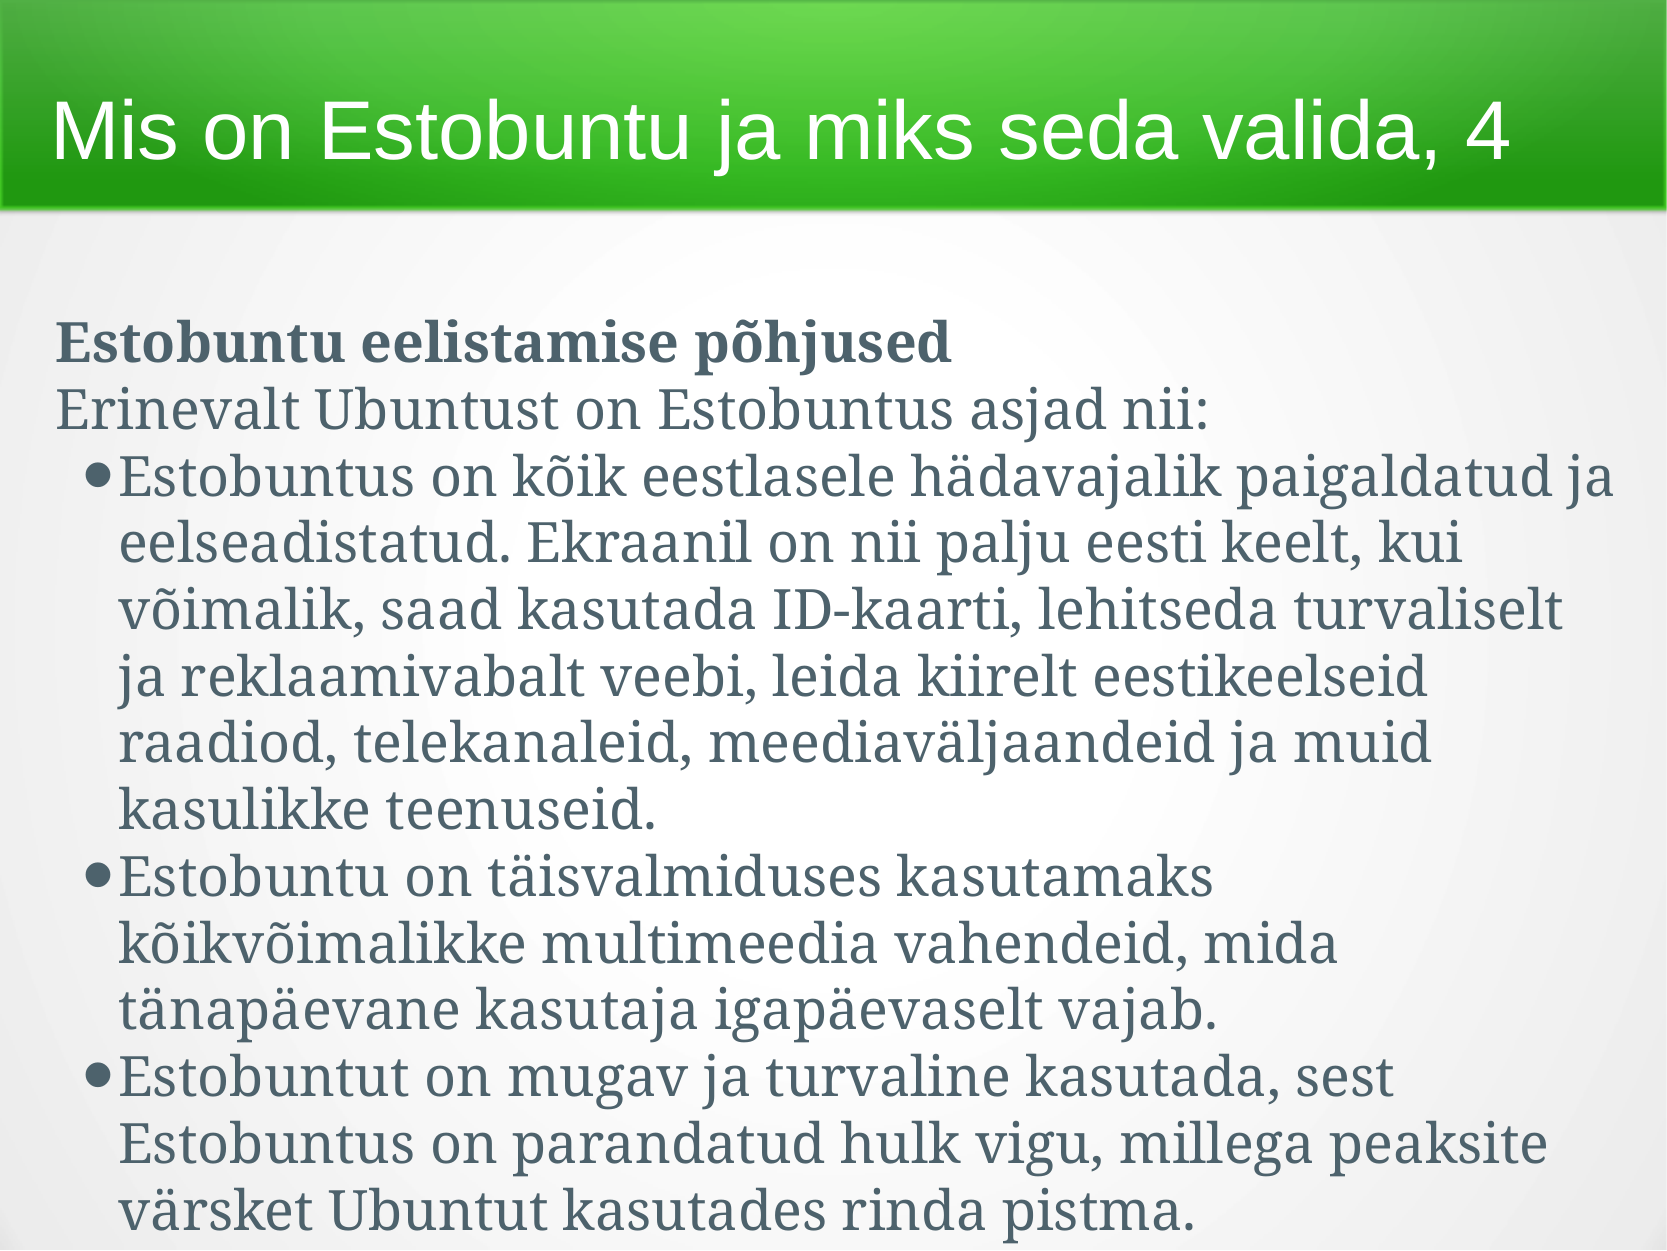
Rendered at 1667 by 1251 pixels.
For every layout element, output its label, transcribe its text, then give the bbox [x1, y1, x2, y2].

title Mis on Estobuntu ja miks seda valida, 4 [50, 84, 1630, 178]
picture [0, 0, 1667, 1250]
list Estobuntu eelistamise põhjused Erinevalt Ubuntust on Estobuntus asjad nii: Estobuntus on kõik eestlasele hädavajalik paigaldatud ja eelseadistatud. Ekraanil on nii palju eesti keelt, kui võimalik, saad kasutada ID-kaarti, lehitseda turvaliselt ja reklaamivabalt veebi, leida kiirelt eestikeelseid raadiod, telekanaleid, meediaväljaandeid ja muid kasulikke teenuseid. Estobuntu on täisvalmiduses kasutamaks kõikvõimalikke multimeedia vahendeid, mida tänapäevane kasutaja igapäevaselt vajab. Estobuntut on mugav ja turvaline kasutada, sest Estobuntus on parandatud hulk vigu, millega peaksite värsket Ubuntut kasutades rinda pistma. [49, 300, 1630, 1225]
